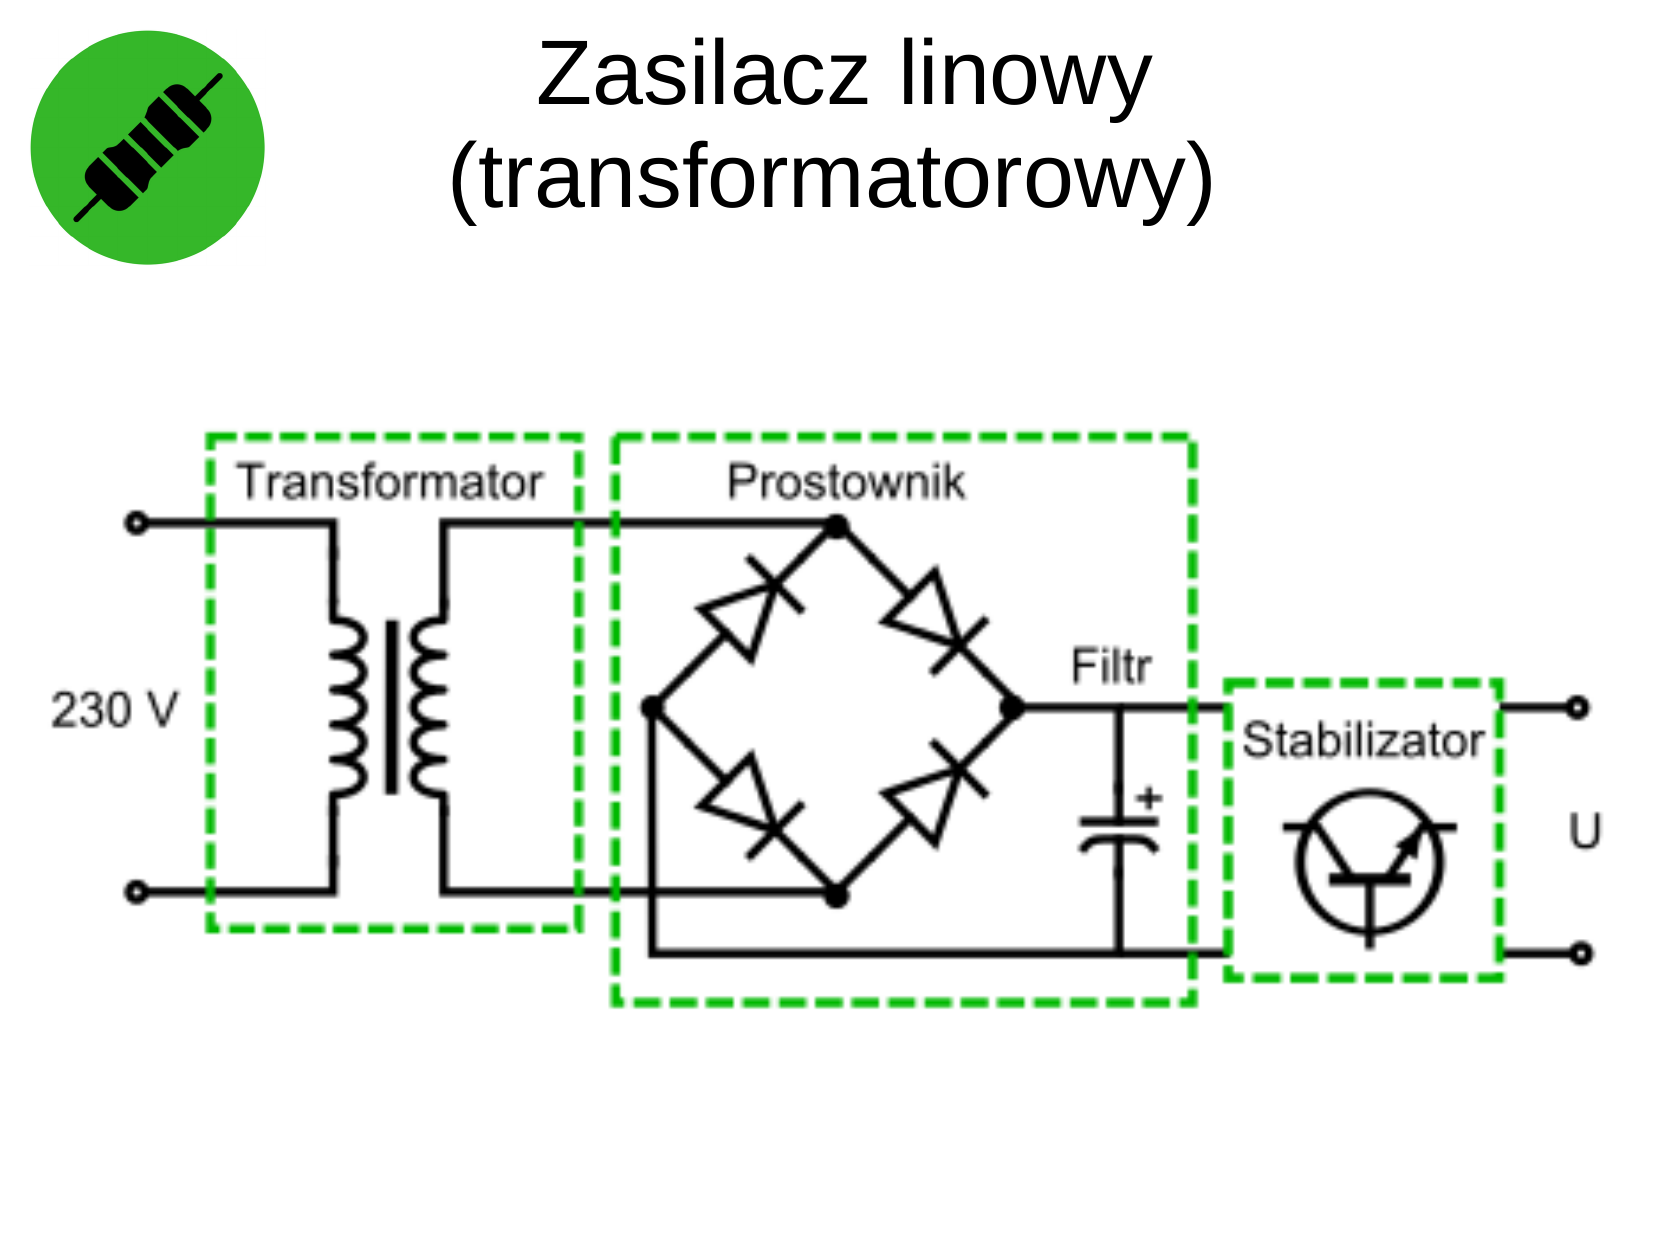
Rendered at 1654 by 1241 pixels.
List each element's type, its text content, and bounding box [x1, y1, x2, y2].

picture [29, 29, 266, 266]
title Zasilacz linowy (transformatorowy) [88, 11, 1577, 237]
picture [29, 409, 1625, 1034]
